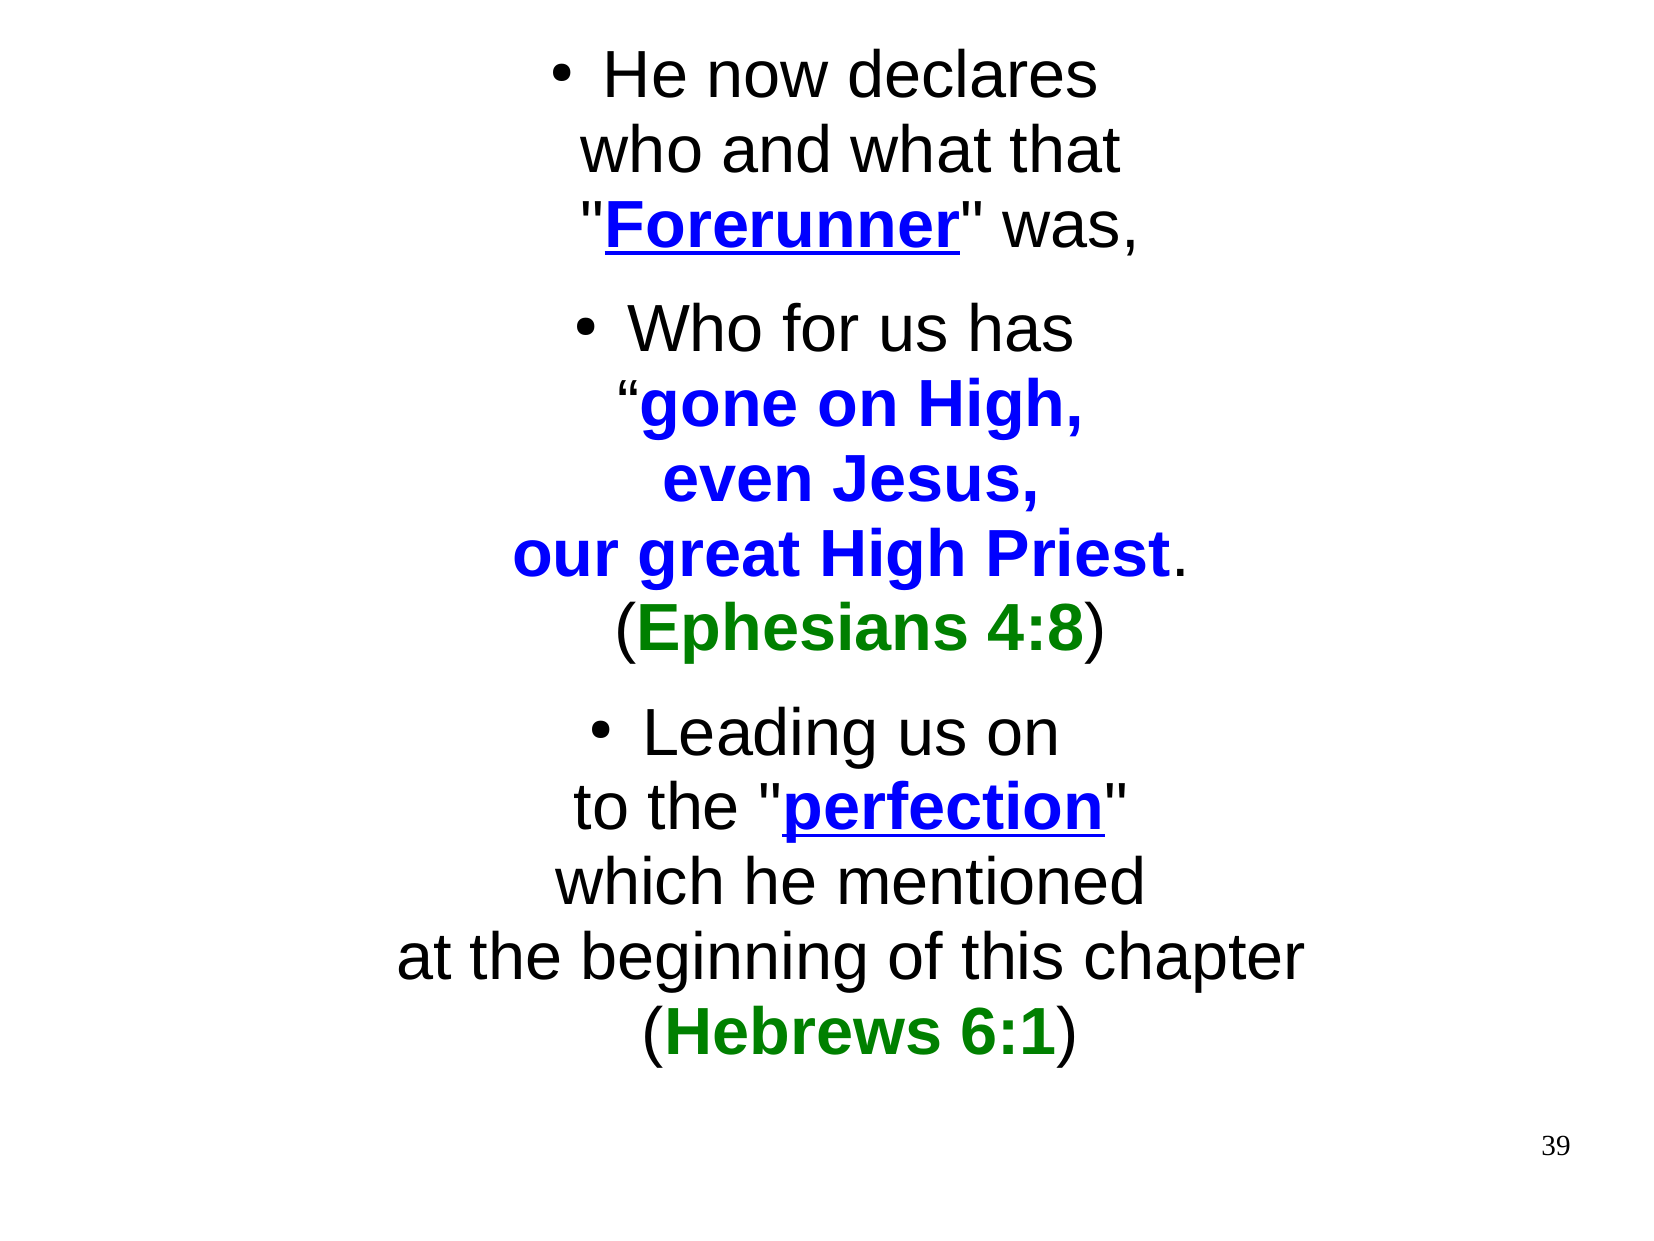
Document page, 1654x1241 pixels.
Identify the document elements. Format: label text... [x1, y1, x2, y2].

list He now declares who and what that "Forerunner" was, Who for us has “gone on High, even Jesus, our great High Priest. (Ephesians 4:8) Leading us on to the "perfection" which he mentioned at the beginning of this chapter (Hebrews 6:1) [37, 37, 1613, 1238]
